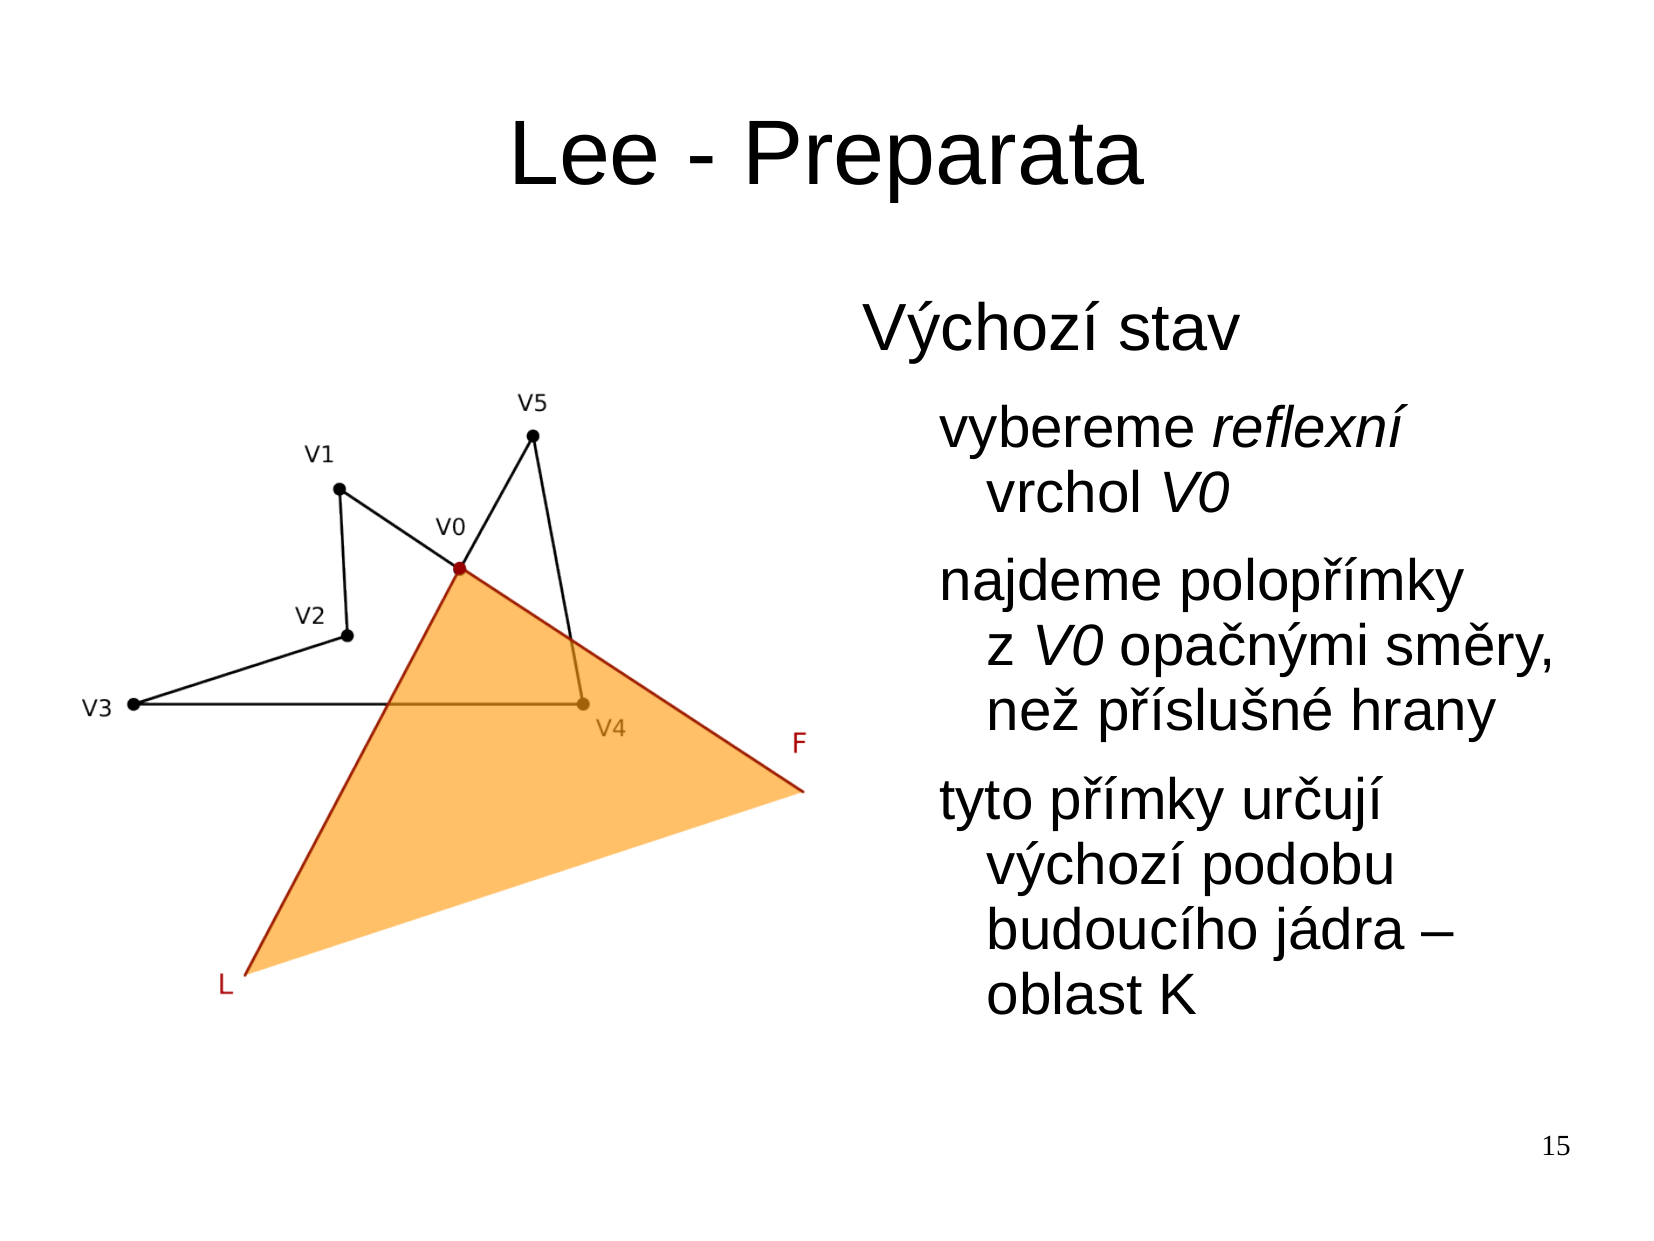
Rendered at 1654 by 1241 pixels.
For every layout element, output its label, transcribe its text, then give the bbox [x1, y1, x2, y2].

list Výchozí stav vybereme reflexní vrchol V0 najdeme polopřímky z V0 opačnými směry, než příslušné hrany tyto přímky určují výchozí podobu budoucího jádra – oblast K [845, 290, 1572, 1109]
picture [82, 307, 809, 1092]
title Lee - Preparata [82, 49, 1571, 257]
